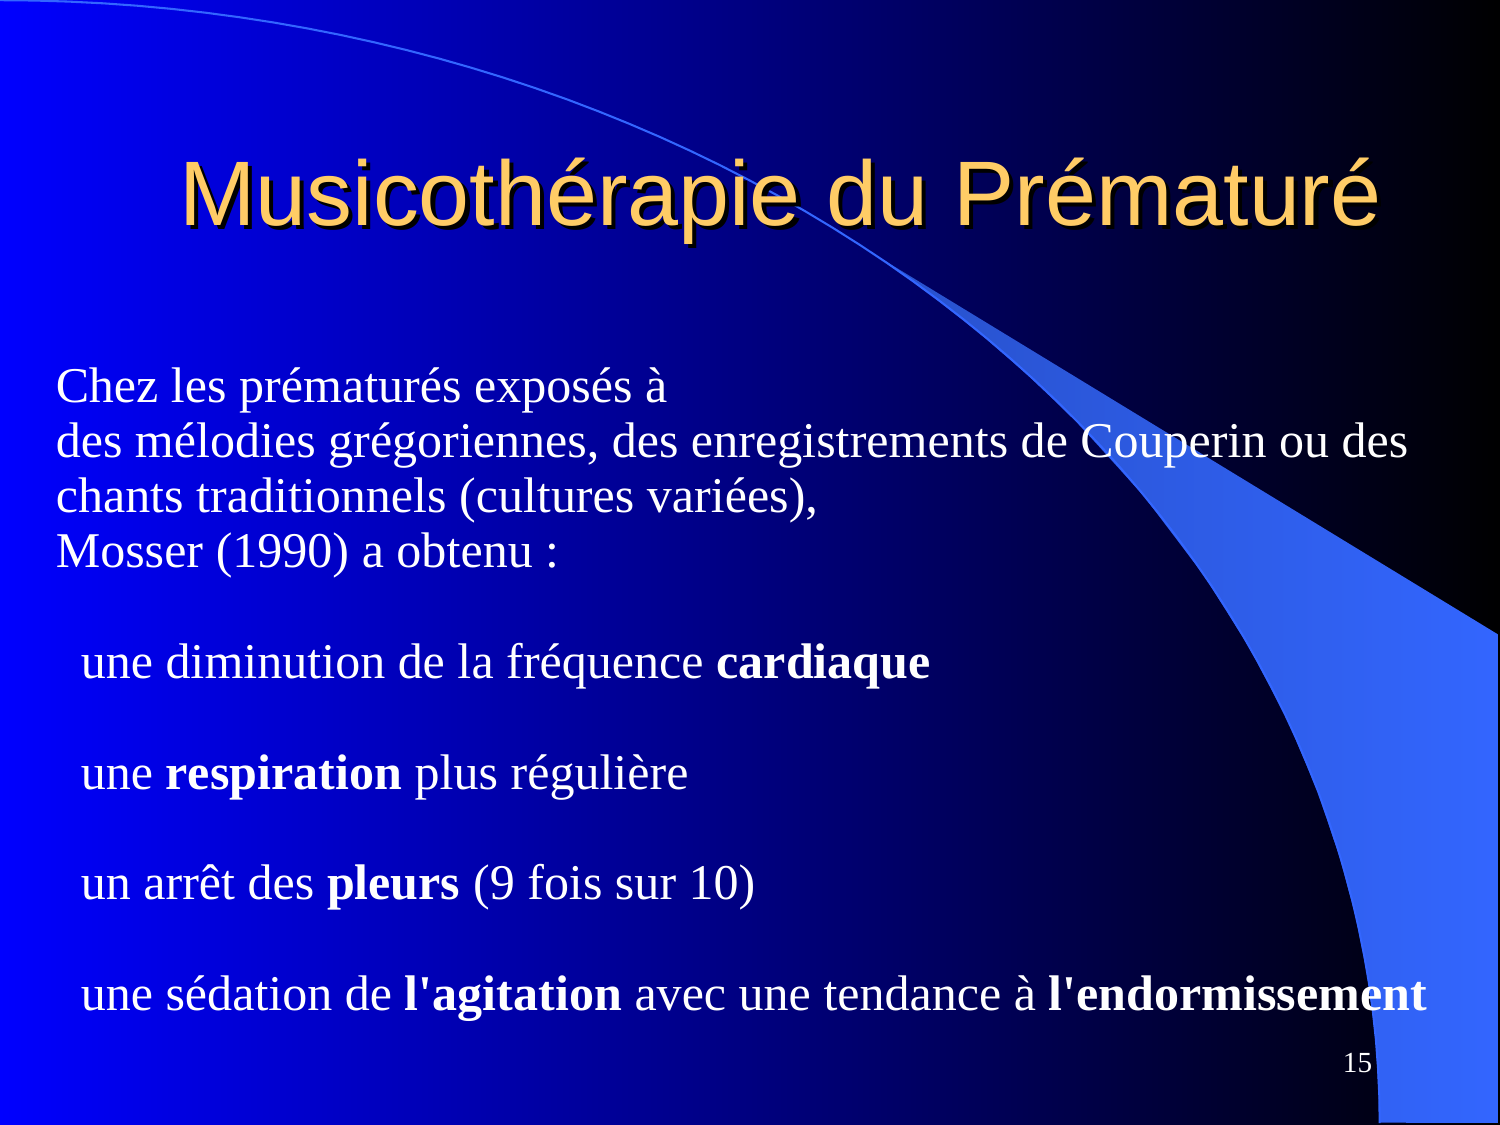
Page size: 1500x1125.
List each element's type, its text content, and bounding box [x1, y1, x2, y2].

title Musicothérapie du Prématuré [112, 99, 1450, 288]
text_box Chez les prématurés exposés à des mélodies grégoriennes, des enregistrements de Couperin ou des chants traditionnels (cultures variées), Mosser (1990) a obtenu : une diminution de la fréquence cardiaque une respiration plus régulière un arrêt des pleurs (9 fois sur 10) une sédation de l'agitation avec une tendance à l'endormissement [41, 349, 1500, 1029]
